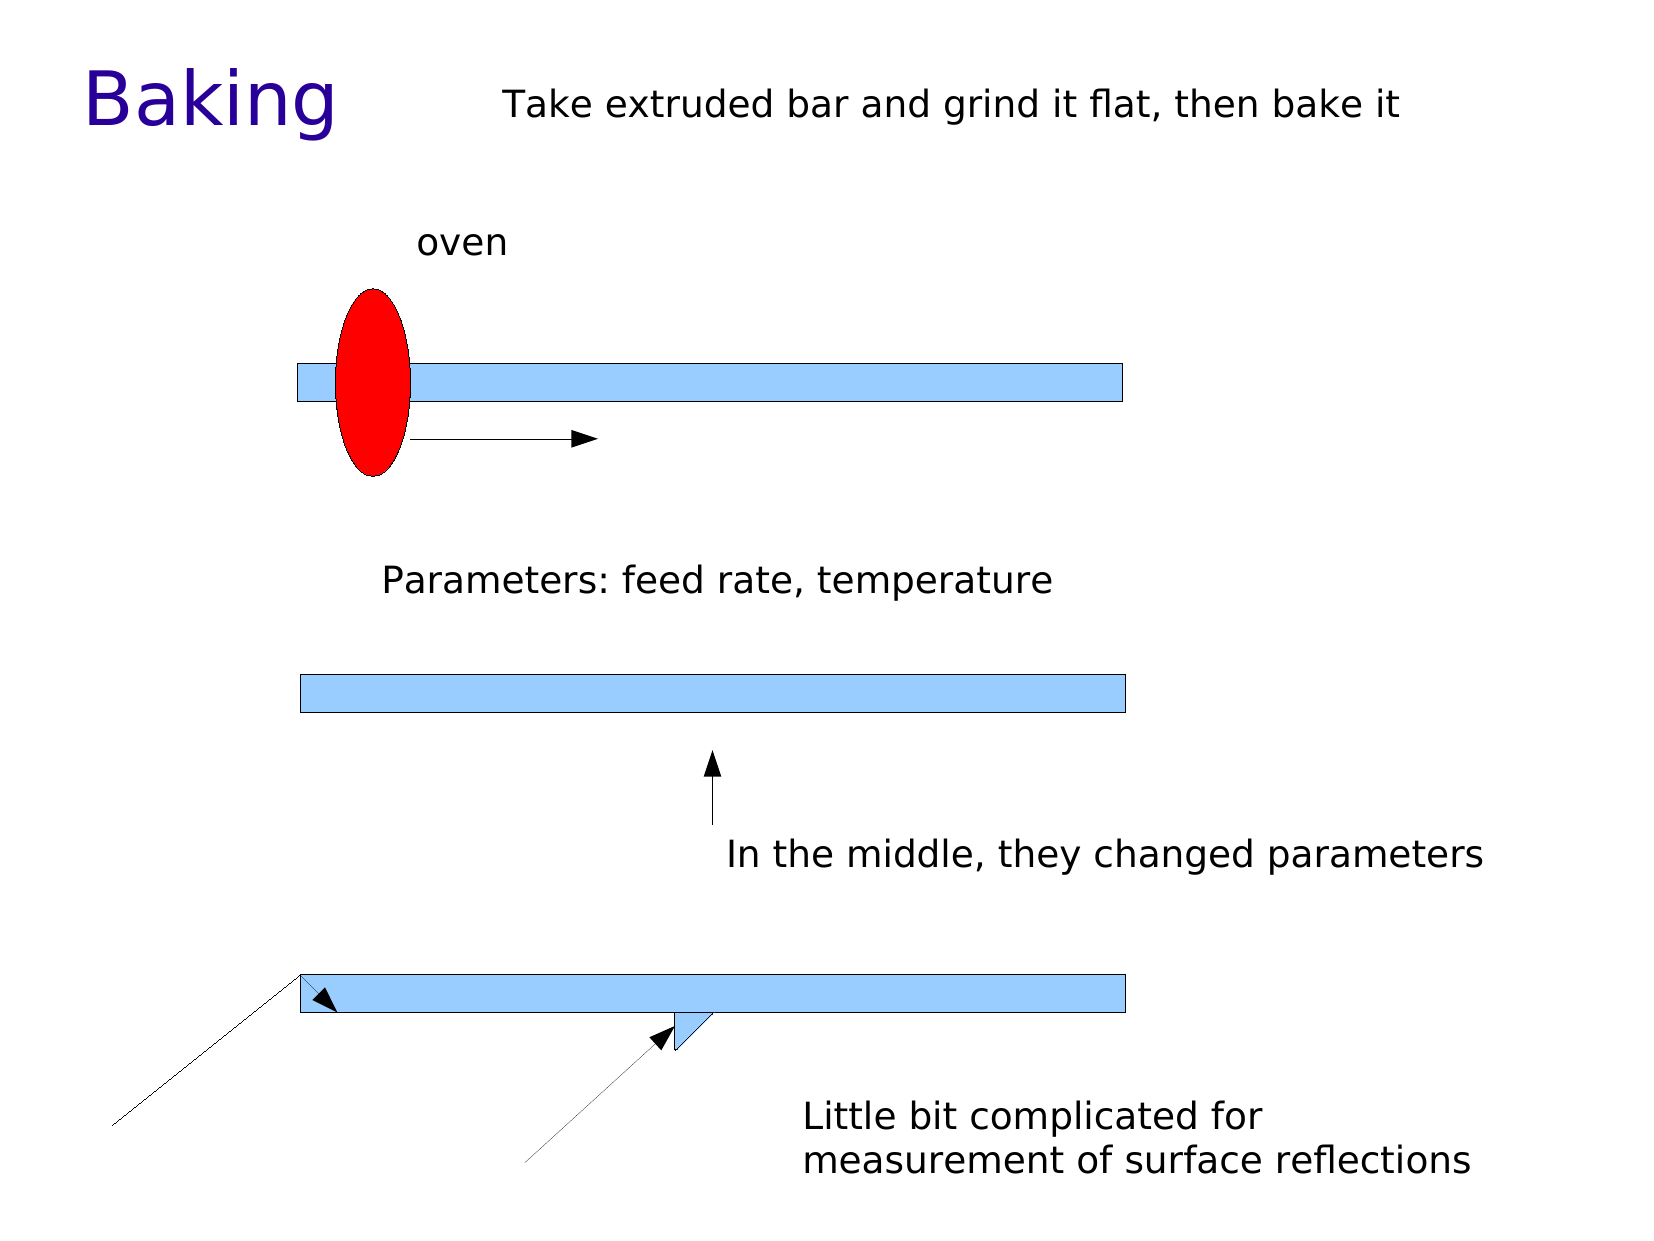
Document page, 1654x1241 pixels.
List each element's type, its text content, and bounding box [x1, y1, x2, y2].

text_box oven [401, 213, 524, 273]
text_box [301, 974, 1126, 1079]
text_box [297, 288, 1123, 477]
text_box Parameters: feed rate, temperature [366, 551, 1069, 610]
title Baking [82, 56, 1571, 144]
text_box [300, 977, 336, 1013]
text_box In the middle, they changed parameters [711, 825, 1501, 884]
text_box Little bit complicated for measurement of surface reflections [787, 1087, 1488, 1190]
text_box [300, 674, 1126, 713]
text_box Take extruded bar and grind it flat, then bake it [487, 75, 1417, 134]
